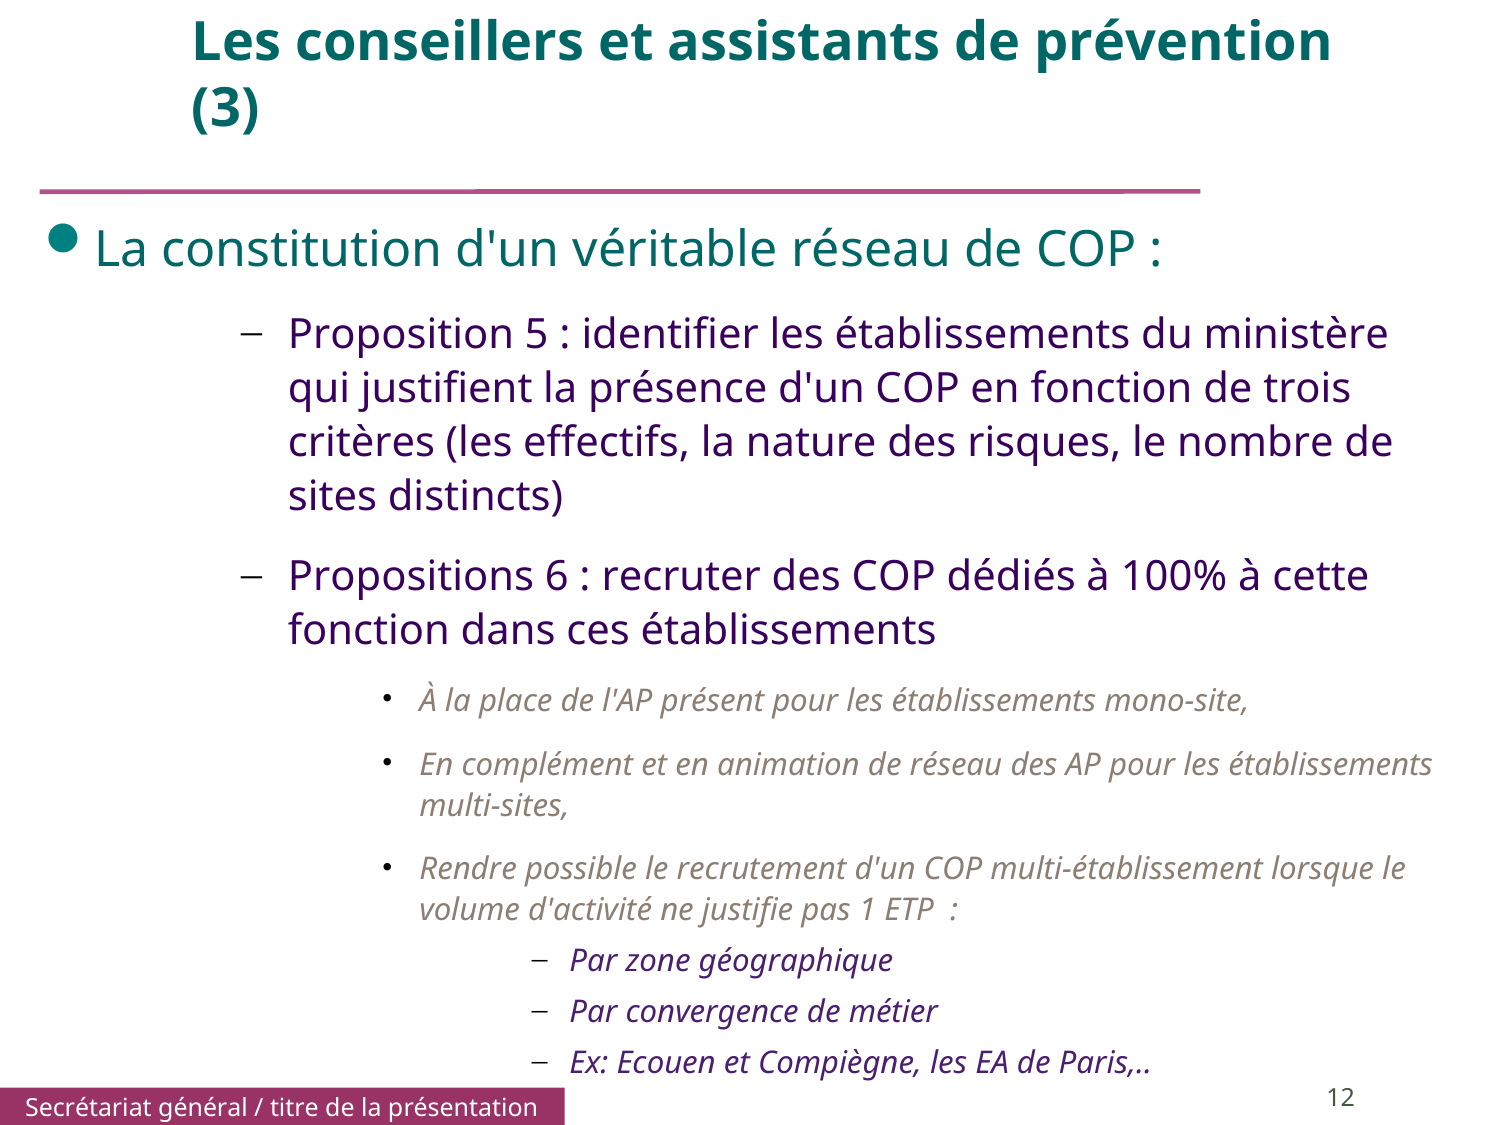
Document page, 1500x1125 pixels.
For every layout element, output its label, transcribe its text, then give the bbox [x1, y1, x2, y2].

title Les conseillers et assistants de prévention (3) [177, 59, 1430, 148]
list La constitution d'un véritable réseau de COP : Proposition 5 : identifier les établissements du ministère qui justifient la présence d'un COP en fonction de trois critères (les effectifs, la nature des risques, le nombre de sites distincts) Propositions 6 : recruter des COP dédiés à 100% à cette fonction dans ces établissements À la place de l'AP présent pour les établissements mono-site, En complément et en animation de réseau des AP pour les établissements multi-sites, Rendre possible le recrutement d'un COP multi-établissement lorsque le volume d'activité ne justifie pas 1 ETP : Par zone géographique Par convergence de métier Ex: Ecouen et Compiègne, les EA de Paris,.. [29, 206, 1469, 1033]
